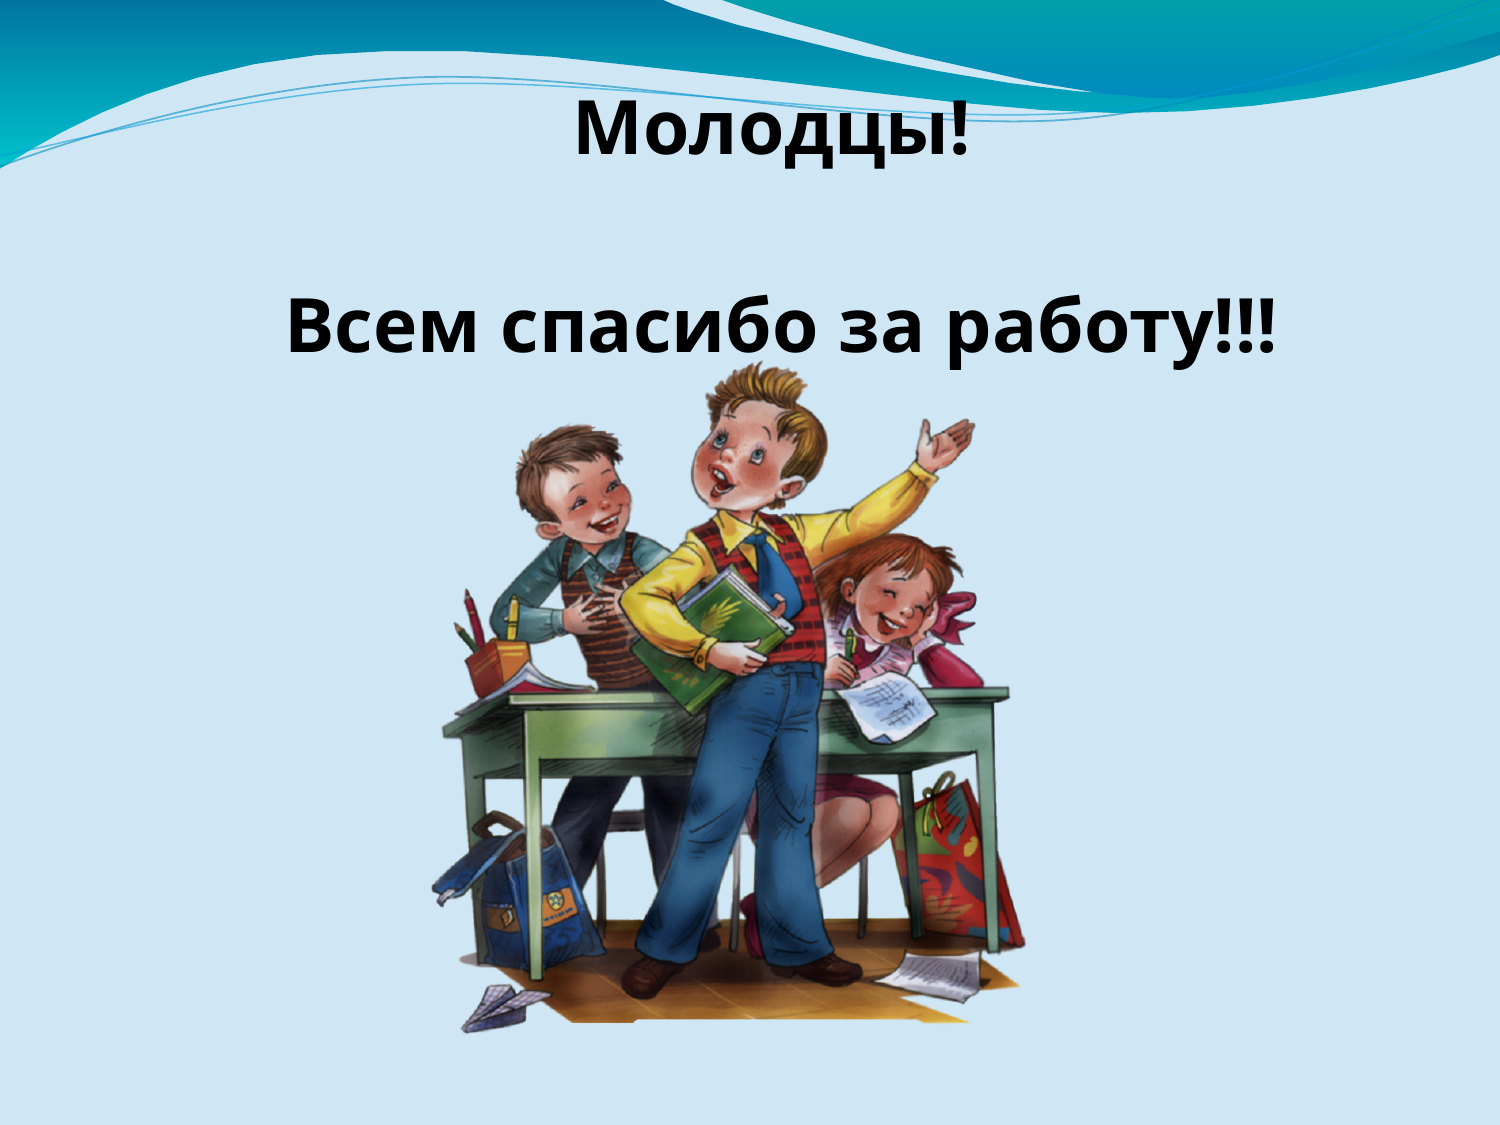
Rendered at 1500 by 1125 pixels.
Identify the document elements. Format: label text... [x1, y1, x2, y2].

list Молодцы! Всем спасибо за работу!!! [187, 82, 1376, 329]
picture [386, 328, 1067, 1051]
